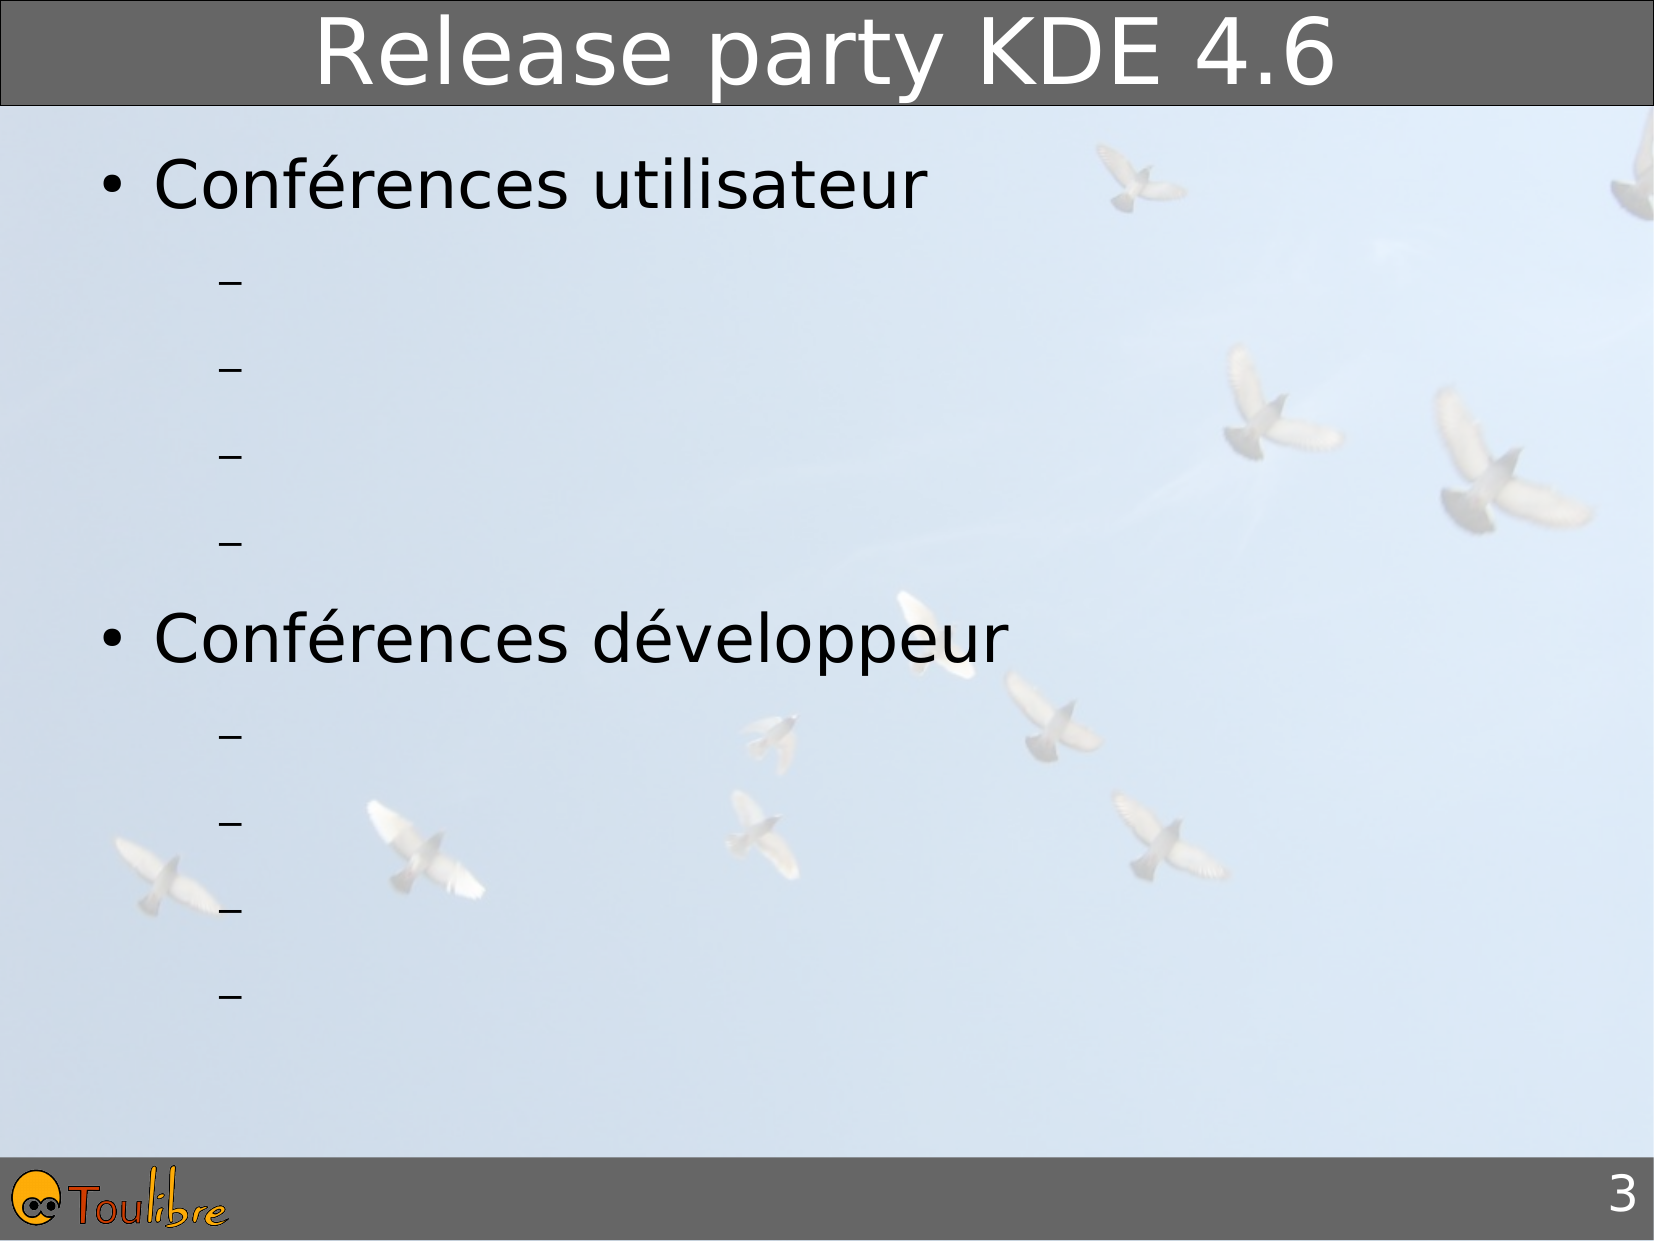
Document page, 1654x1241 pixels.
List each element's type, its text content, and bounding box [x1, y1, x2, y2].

picture [11, 1165, 229, 1228]
list Conférences utilisateur Conférences développeur [82, 146, 1571, 1109]
title Release party KDE 4.6 [0, 0, 1654, 107]
